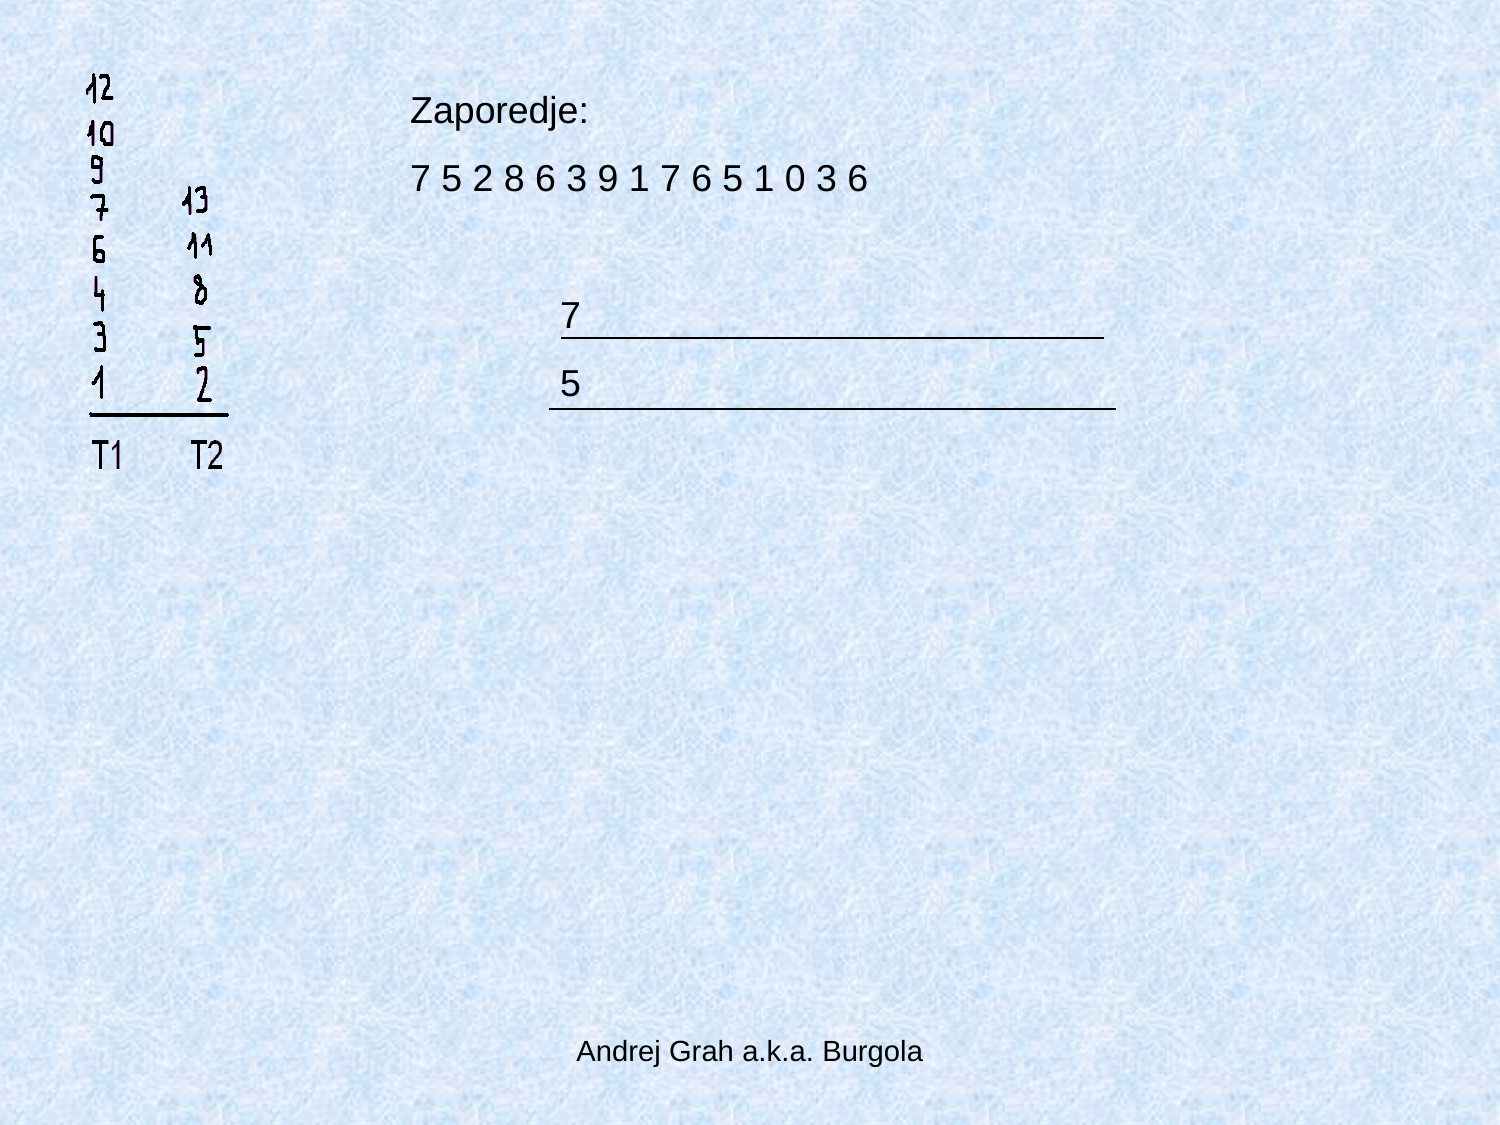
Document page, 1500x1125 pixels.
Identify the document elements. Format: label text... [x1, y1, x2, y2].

text_box Zaporedje: 7 5 2 8 6 3 9 1 7 6 5 1 0 3 6 7 5 [395, 78, 1223, 549]
picture [0, 0, 1500, 1125]
text_box Andrej Grah a.k.a. Burgola [512, 1024, 988, 1103]
